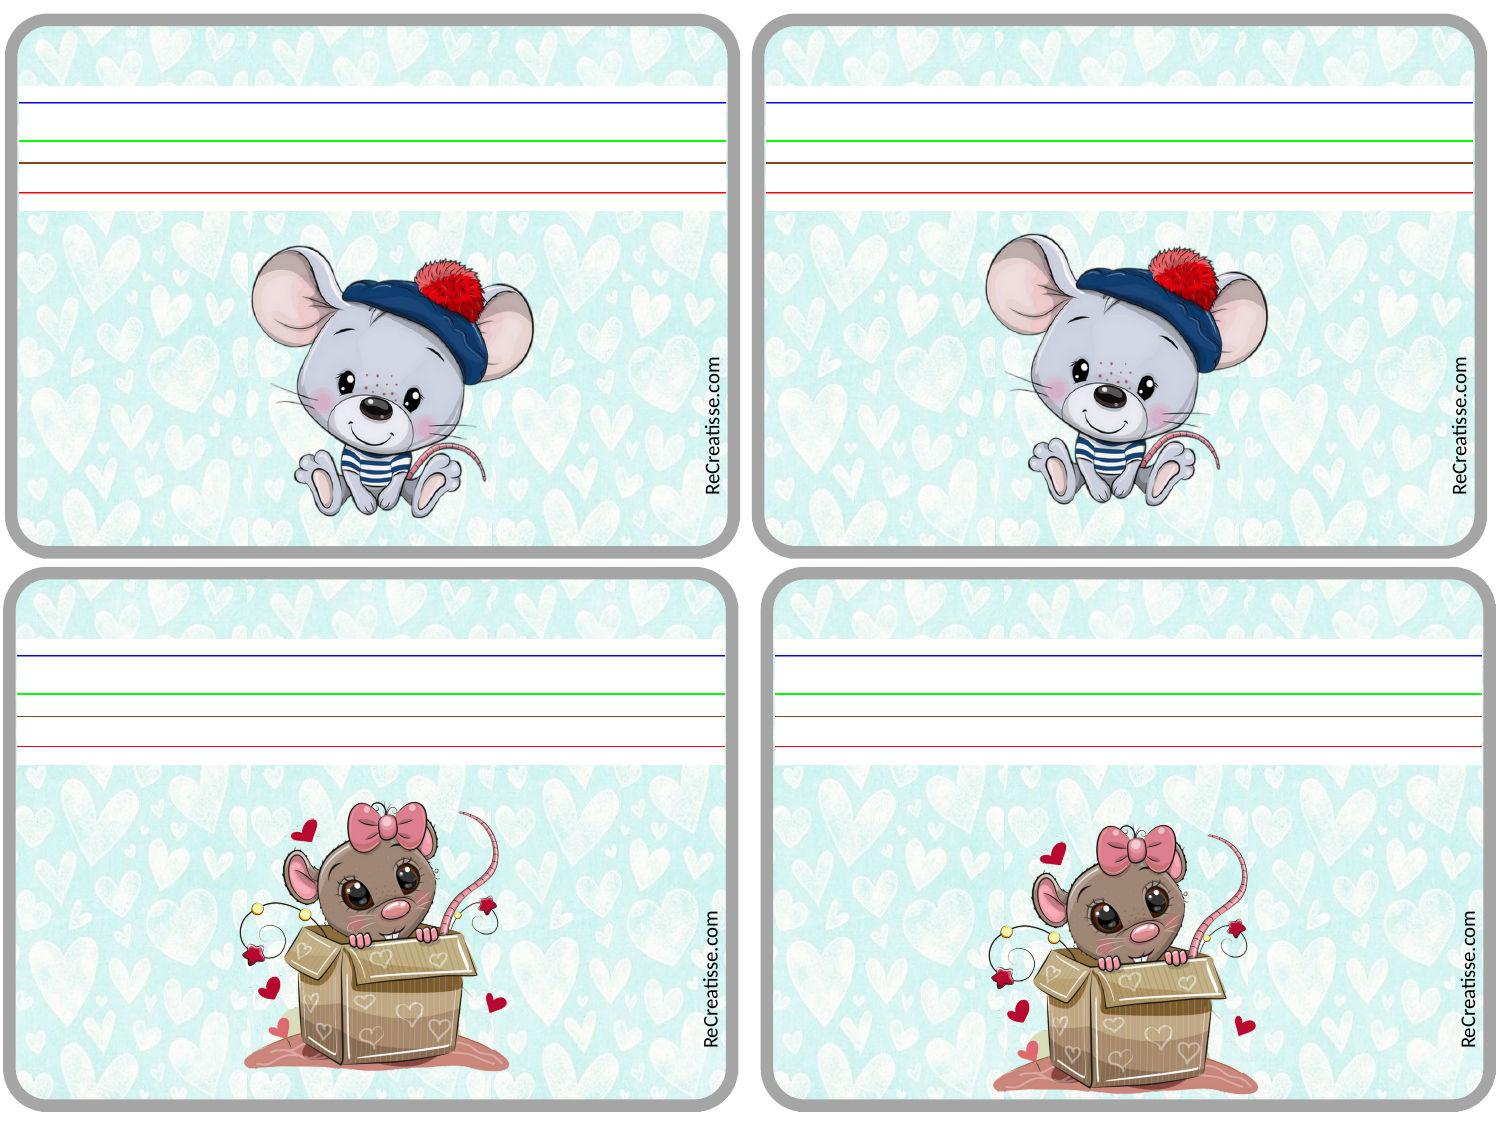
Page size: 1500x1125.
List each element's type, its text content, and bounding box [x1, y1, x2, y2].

text_box [766, 573, 1490, 1106]
picture [766, 86, 1473, 211]
picture [249, 243, 536, 520]
picture [775, 639, 1482, 765]
picture [227, 784, 528, 1083]
text_box [758, 19, 1481, 553]
text_box [9, 573, 733, 1106]
text_box ReCreatisse.com [1447, 895, 1487, 1064]
picture [17, 639, 725, 765]
text_box ReCreatisse.com [1438, 342, 1478, 510]
picture [19, 86, 726, 211]
picture [983, 231, 1270, 508]
text_box [11, 19, 734, 553]
picture [976, 807, 1277, 1106]
text_box ReCreatisse.com [689, 895, 729, 1064]
text_box ReCreatisse.com [691, 342, 731, 510]
